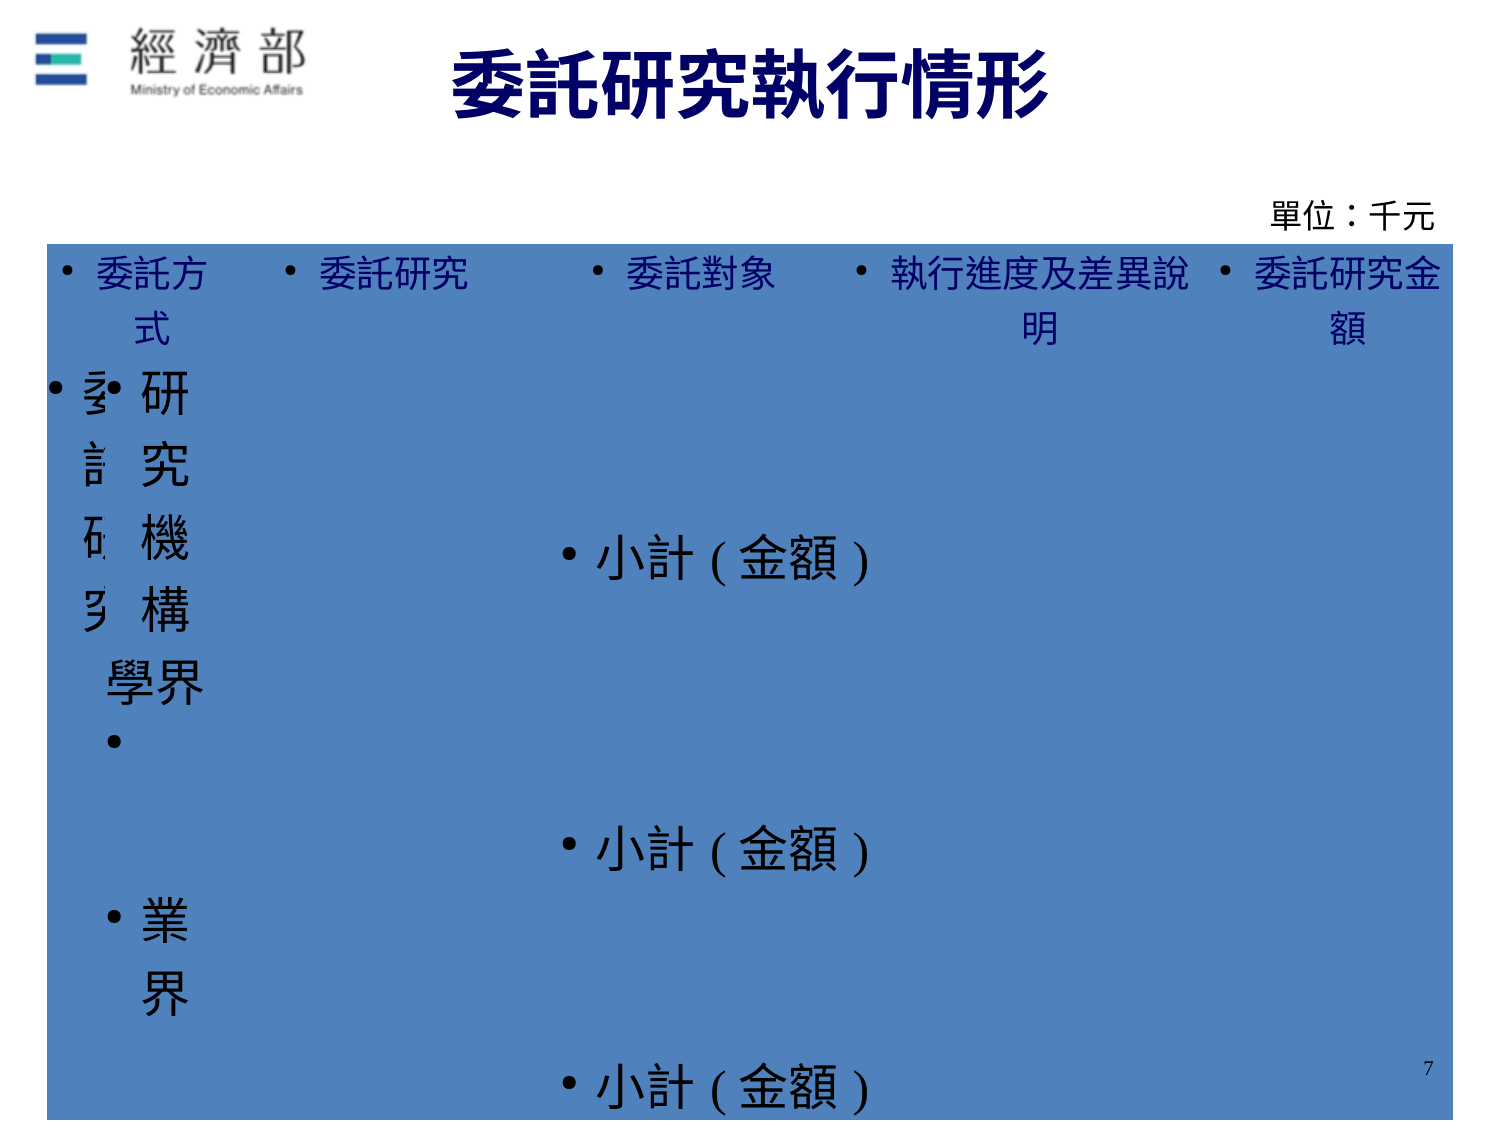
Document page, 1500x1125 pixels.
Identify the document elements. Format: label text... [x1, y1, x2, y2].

table_cell 研究機構 [105, 353, 223, 643]
title 委託研究執行情形 [75, 23, 1426, 143]
table_cell [223, 992, 530, 1048]
table_cell [223, 643, 530, 698]
table_header 委託對象 [530, 244, 838, 353]
table_cell [1207, 882, 1453, 937]
table_cell 小計(金額) [223, 1048, 1207, 1120]
table_cell 小計(金額) [223, 519, 1207, 643]
table_cell [1207, 643, 1453, 698]
text_box 單位：千元 [1254, 187, 1451, 242]
table_cell [838, 882, 1207, 937]
table_header 委託方式 [47, 244, 223, 353]
table_cell [530, 353, 838, 408]
table_cell [223, 754, 530, 809]
table_cell [1207, 754, 1453, 809]
table_cell [1207, 809, 1453, 882]
table_cell [223, 937, 530, 992]
table_header 執行進度及差異說明 [838, 244, 1207, 353]
table_cell 委託研究 [47, 353, 105, 1120]
table_cell [1207, 408, 1453, 464]
table_header 委託研究 [223, 244, 530, 353]
table_cell [838, 408, 1207, 464]
table_cell [223, 882, 530, 937]
table_cell [530, 937, 838, 992]
table_cell [838, 992, 1207, 1048]
table_cell [223, 408, 530, 464]
table_cell [838, 754, 1207, 809]
table_cell [838, 698, 1207, 754]
table_cell [530, 992, 838, 1048]
table_cell [530, 754, 838, 809]
table_cell [223, 353, 530, 408]
table_cell [1207, 353, 1453, 408]
table_cell [1207, 992, 1453, 1048]
table_cell [530, 698, 838, 754]
text_box [1408, 1046, 1500, 1125]
table_cell [1207, 464, 1453, 519]
table_cell [530, 882, 838, 937]
table_cell [223, 464, 530, 519]
table_cell 學界 [105, 643, 223, 882]
table_cell [1207, 698, 1453, 754]
table_cell [838, 643, 1207, 698]
table_cell [838, 937, 1207, 992]
table_cell [223, 698, 530, 754]
table_cell [1207, 519, 1453, 643]
table_cell [1207, 937, 1453, 992]
table_cell [838, 464, 1207, 519]
table_header 委託研究金額 [1207, 244, 1453, 353]
table_cell [530, 408, 838, 464]
table_cell 小計(金額) [223, 809, 1207, 882]
table_cell [838, 353, 1207, 408]
table_cell [530, 464, 838, 519]
table_cell [530, 643, 838, 698]
table_cell 業界 [105, 882, 223, 1120]
table_cell [1207, 1048, 1408, 1120]
